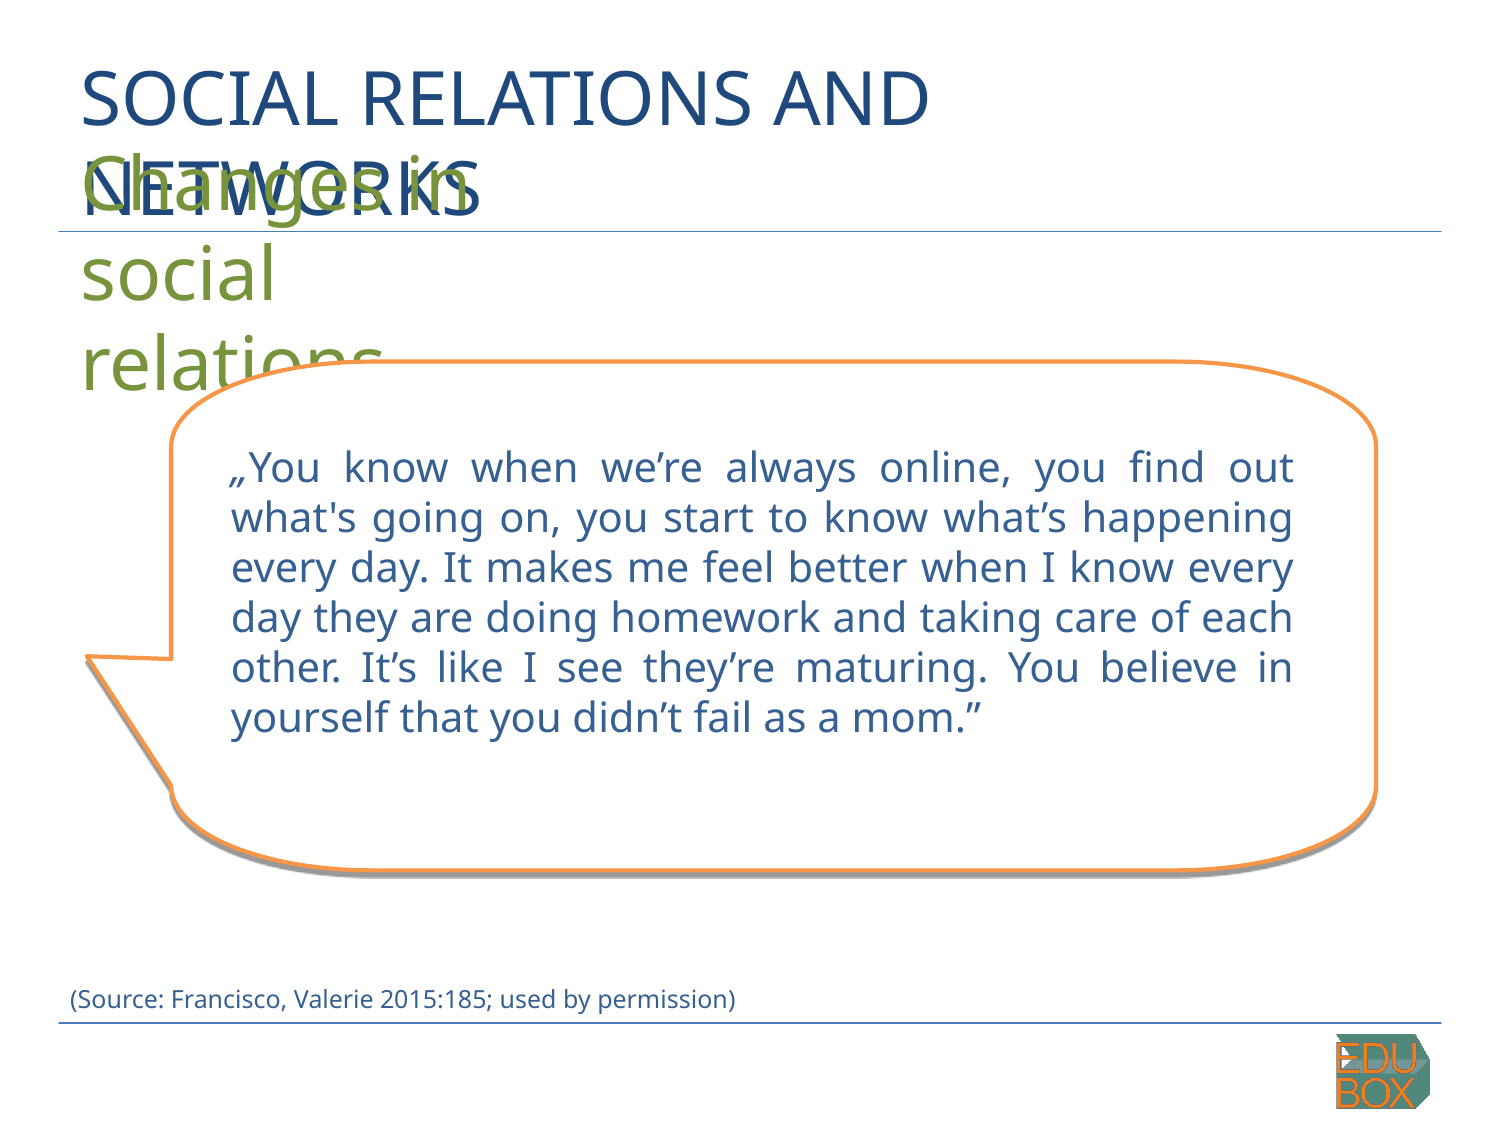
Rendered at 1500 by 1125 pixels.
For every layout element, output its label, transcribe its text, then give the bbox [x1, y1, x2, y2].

list Changes in social relations [64, 127, 1040, 247]
text_box (Source: Francisco, Valerie 2015:185; used by permission) [55, 976, 1500, 1021]
picture [1328, 1028, 1437, 1114]
title SOCIAL RELATIONS AND NETWORKS [64, 42, 1471, 153]
text_box „You know when we’re always online, you find out what's going on, you start to know what’s happening every day. It makes me feel better when I know every day they are doing homework and taking care of each other. It’s like I see they’re maturing. You believe in yourself that you didn’t fail as a mom.” [86, 361, 1377, 871]
